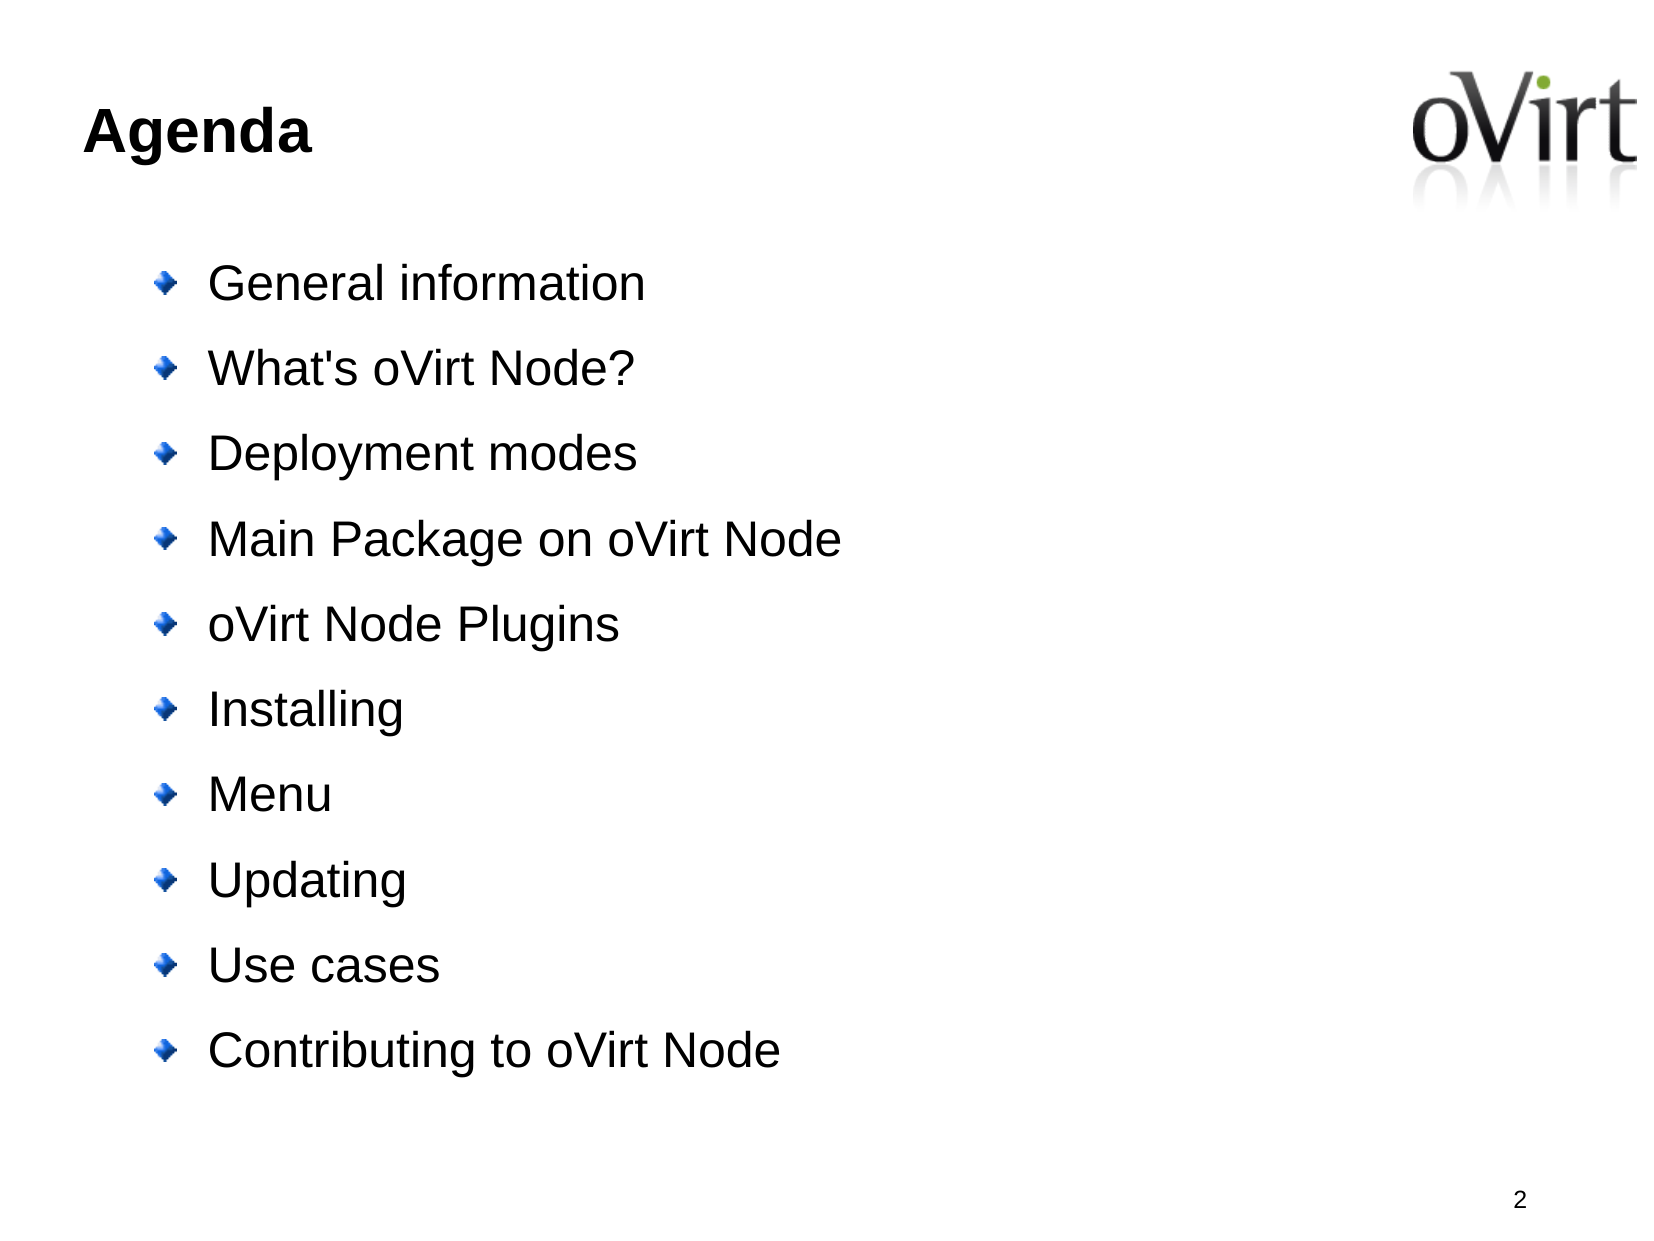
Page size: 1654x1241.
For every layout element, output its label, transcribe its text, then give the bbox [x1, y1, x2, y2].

title Agenda [82, 37, 1303, 226]
picture [1413, 63, 1637, 212]
list General information What's oVirt Node? Deployment modes Main Package on oVirt Node oVirt Node Plugins Installing Menu Updating Use cases Contributing to oVirt Node [136, 255, 1331, 1164]
